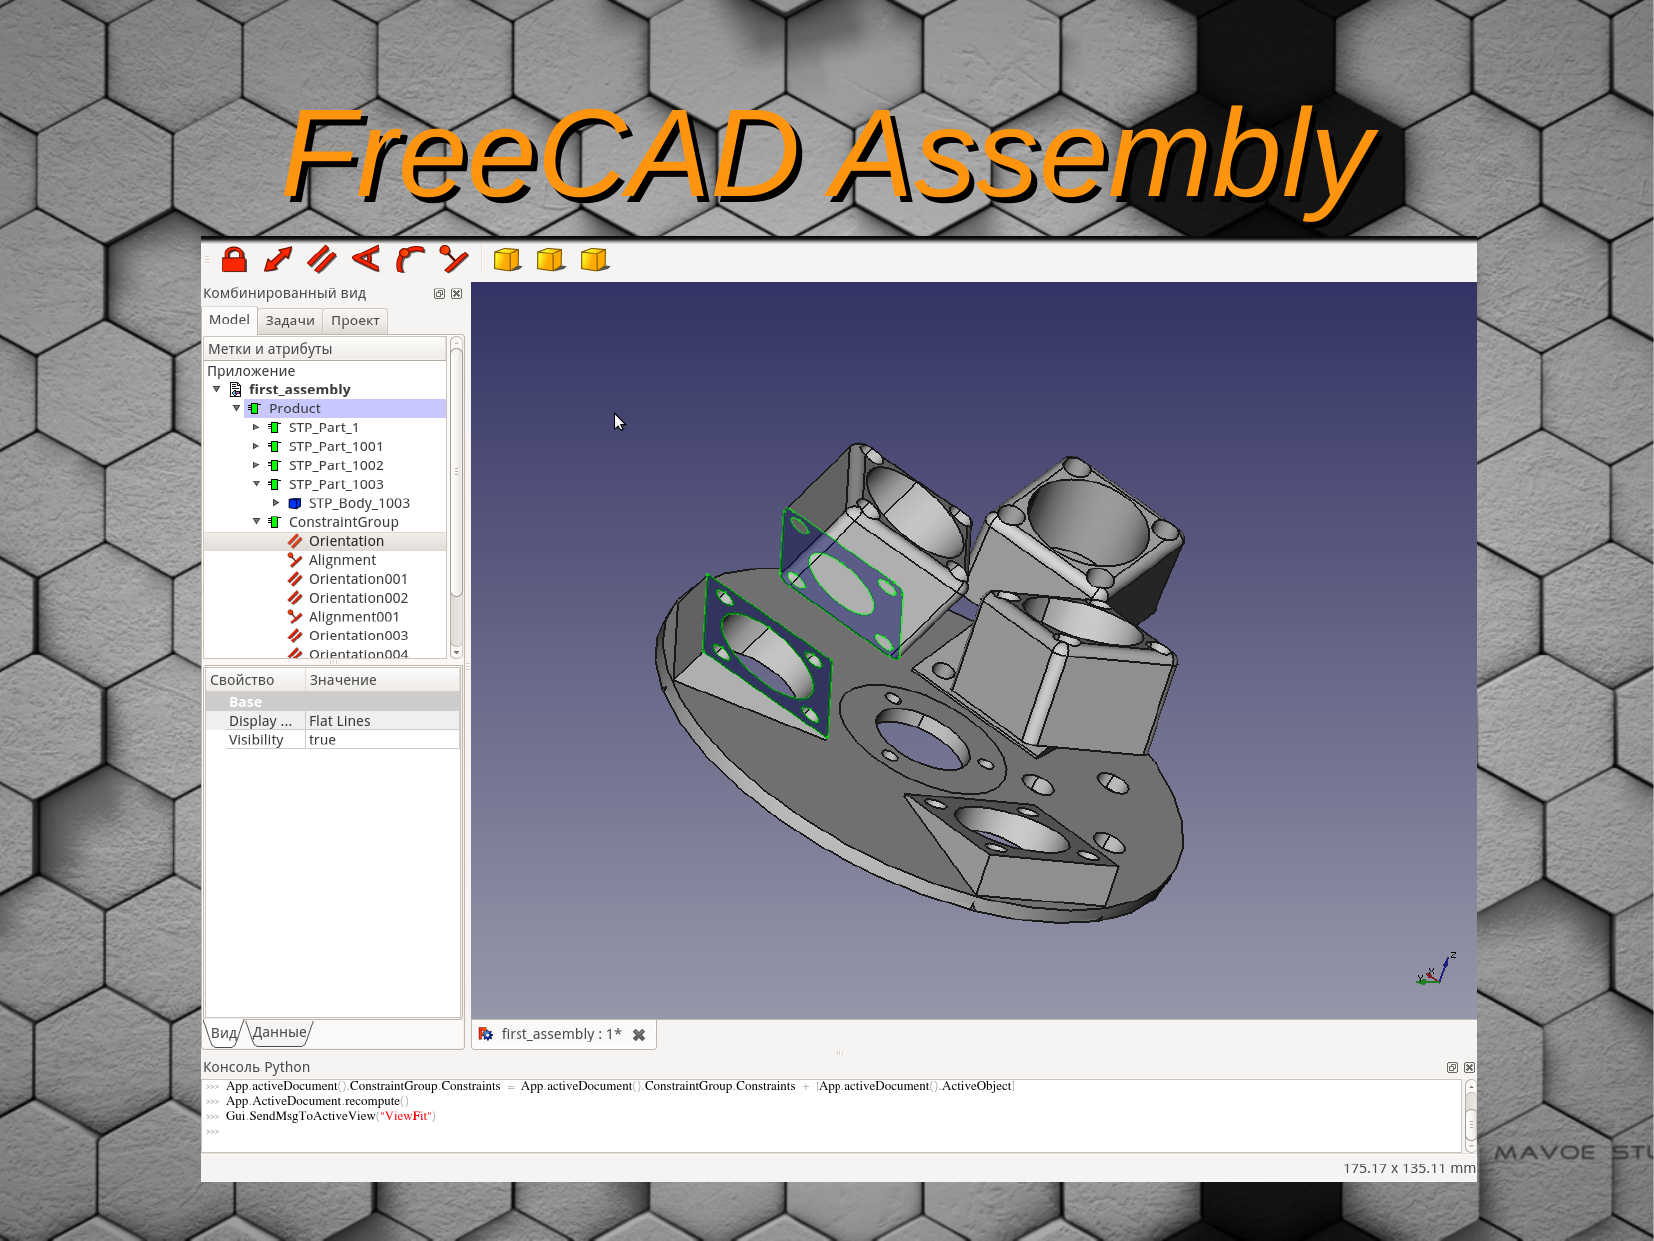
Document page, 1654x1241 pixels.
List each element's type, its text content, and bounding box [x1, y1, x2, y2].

picture [0, 0, 1654, 1241]
title FreeCAD Assembly [82, 49, 1571, 257]
